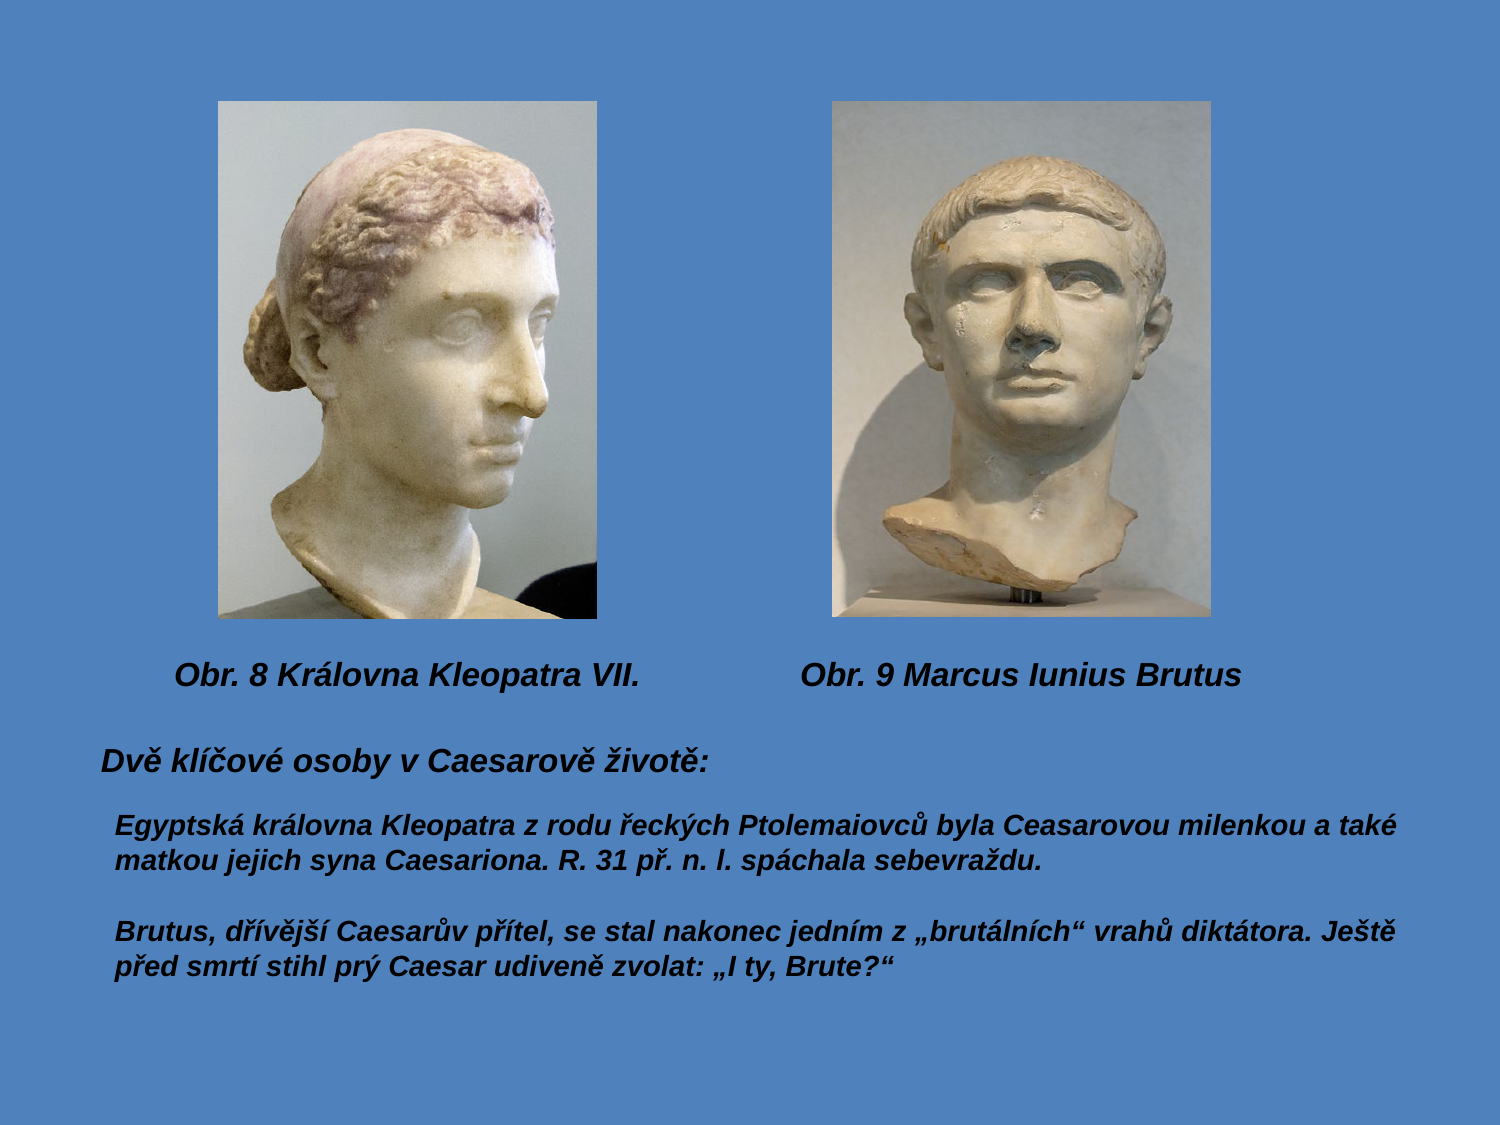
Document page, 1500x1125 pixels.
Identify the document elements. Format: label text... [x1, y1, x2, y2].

picture [832, 101, 1211, 617]
text_box Dvě klíčové osoby v Caesarově životě: [64, 727, 739, 789]
text_box Obr. 8 Královna Kleopatra VII. [159, 645, 668, 701]
text_box Egyptská královna Kleopatra z rodu řeckých Ptolemaiovců byla Ceasarovou milenkou a také matkou jejich syna Caesariona. R. 31 př. n. l. spáchala sebevraždu. [100, 798, 1436, 885]
text_box Obr. 9 Marcus Iunius Brutus [785, 645, 1294, 701]
picture [218, 101, 597, 619]
text_box Brutus, dřívější Caesarův přítel, se stal nakonec jedním z „brutálních“ vrahů diktátora. Ještě před smrtí stihl prý Caesar udiveně zvolat: „I ty, Brute?“ [100, 904, 1459, 991]
